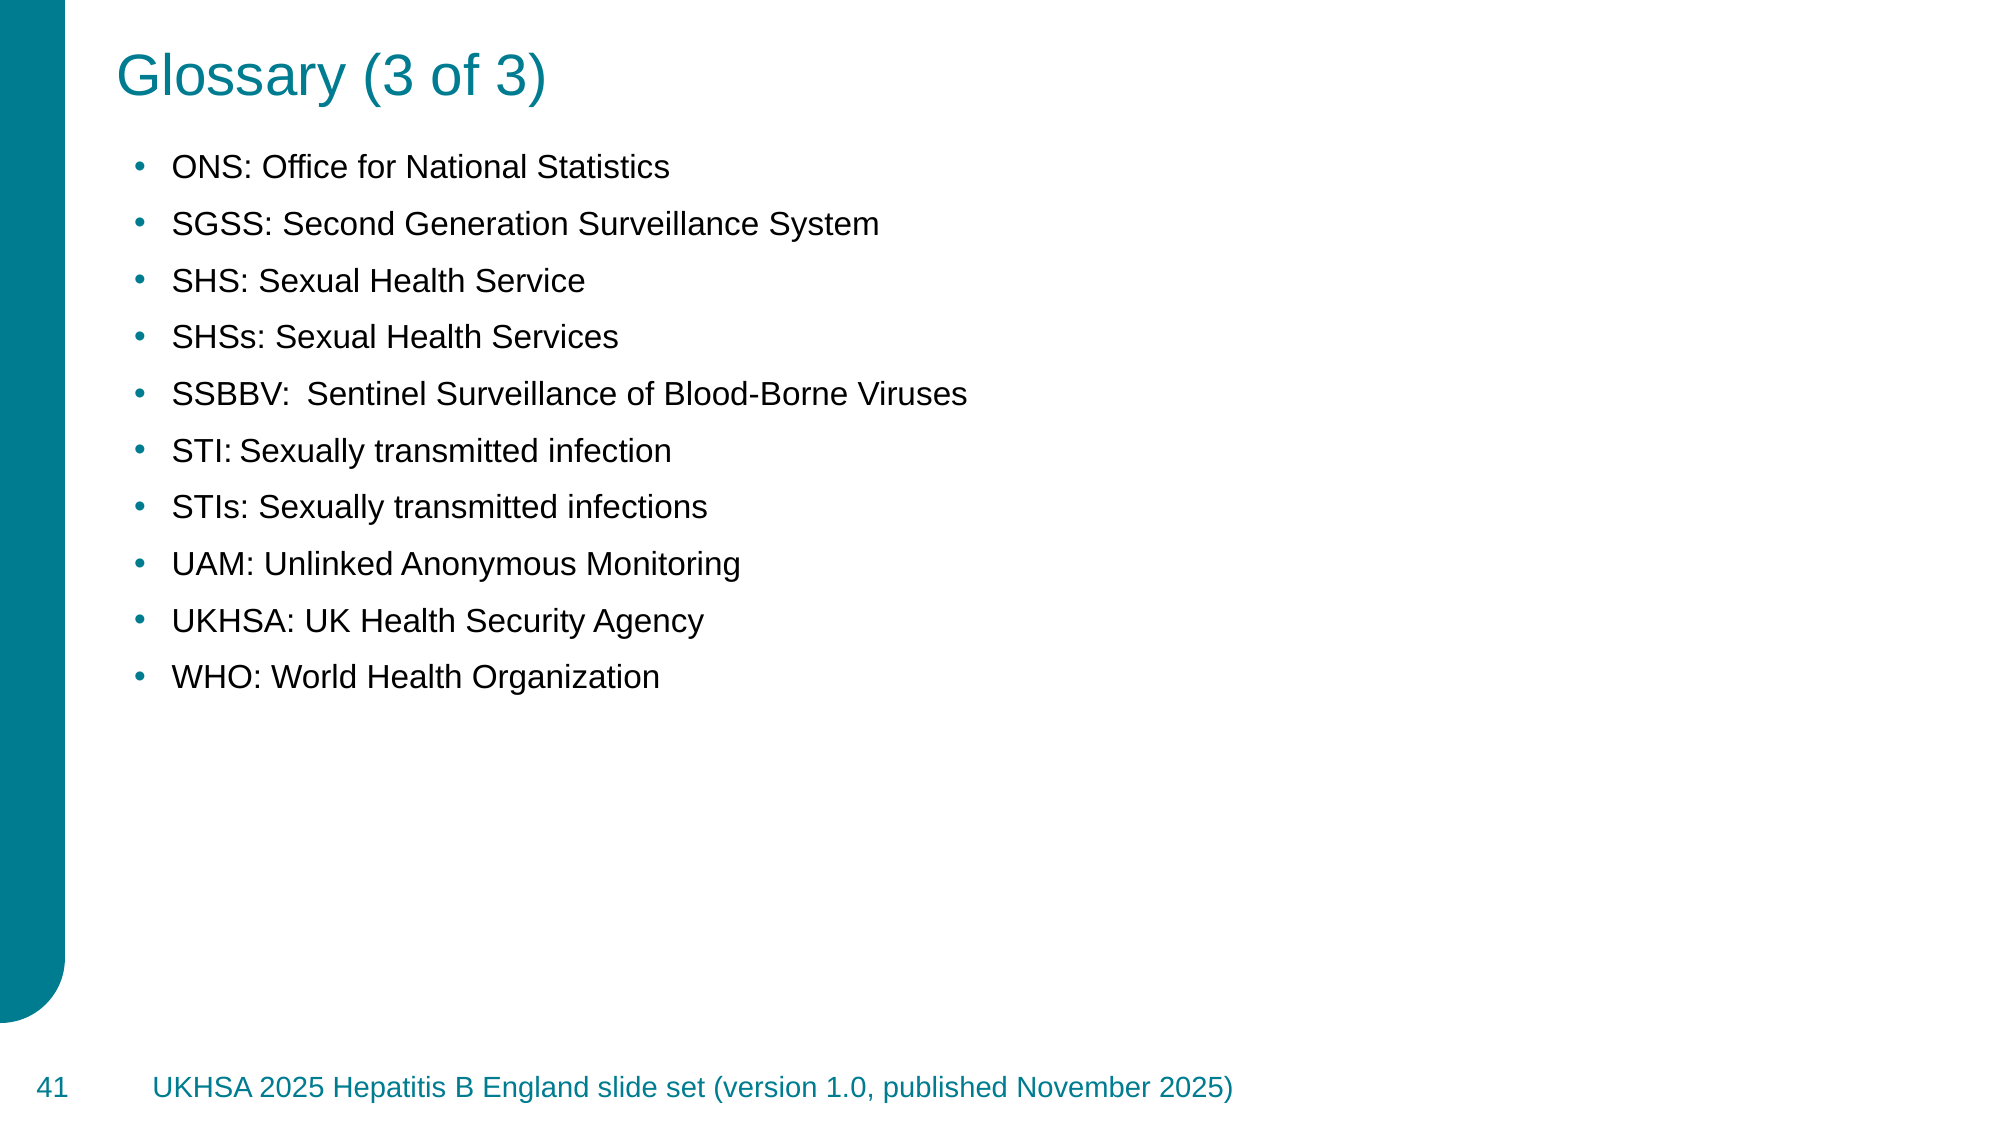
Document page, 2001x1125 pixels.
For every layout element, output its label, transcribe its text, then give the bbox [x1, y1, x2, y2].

text_box [21, 1056, 120, 1117]
text_box UKHSA 2025 Hepatitis B England slide set (version 1.0, published November 2025) [137, 1056, 1780, 1116]
title Glossary (3 of 3) [101, 0, 623, 108]
list ONS: Office for National Statistics SGSS: Second Generation Surveillance System SHS: Sexual Health Service SHSs: Sexual Health Services SSBBV: Sentinel Surveillance of Blood-Borne Viruses STI: Sexually transmitted infection STIs: Sexually transmitted infections UAM: Unlinked Anonymous Monitoring UKHSA: UK Health Security Agency WHO: World Health Organization [119, 142, 1912, 711]
